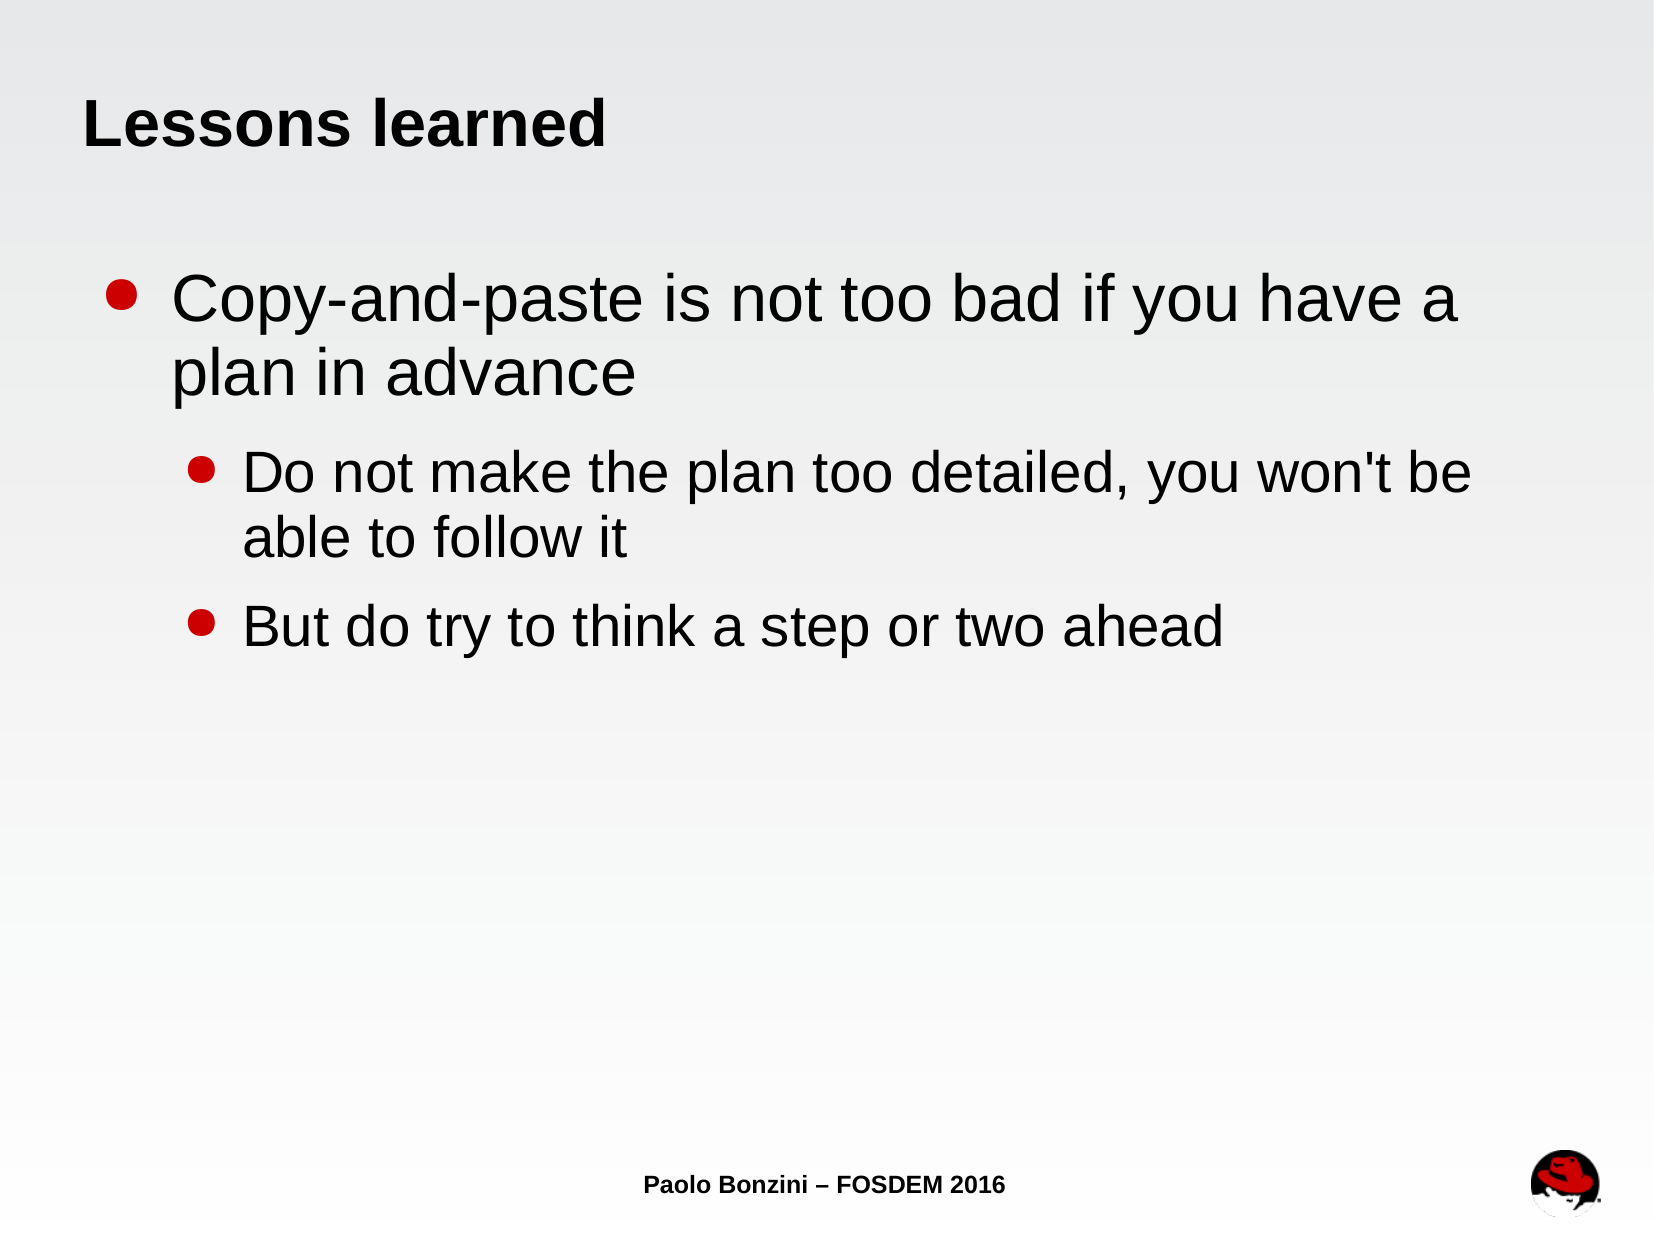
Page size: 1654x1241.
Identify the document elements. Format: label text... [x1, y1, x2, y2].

title Lessons learned [82, 19, 1571, 227]
list Copy-and-paste is not too bad if you have a plan in advance Do not make the plan too detailed, you won't be able to follow it But do try to think a step or two ahead [82, 260, 1571, 980]
picture [0, 0, 1654, 1241]
